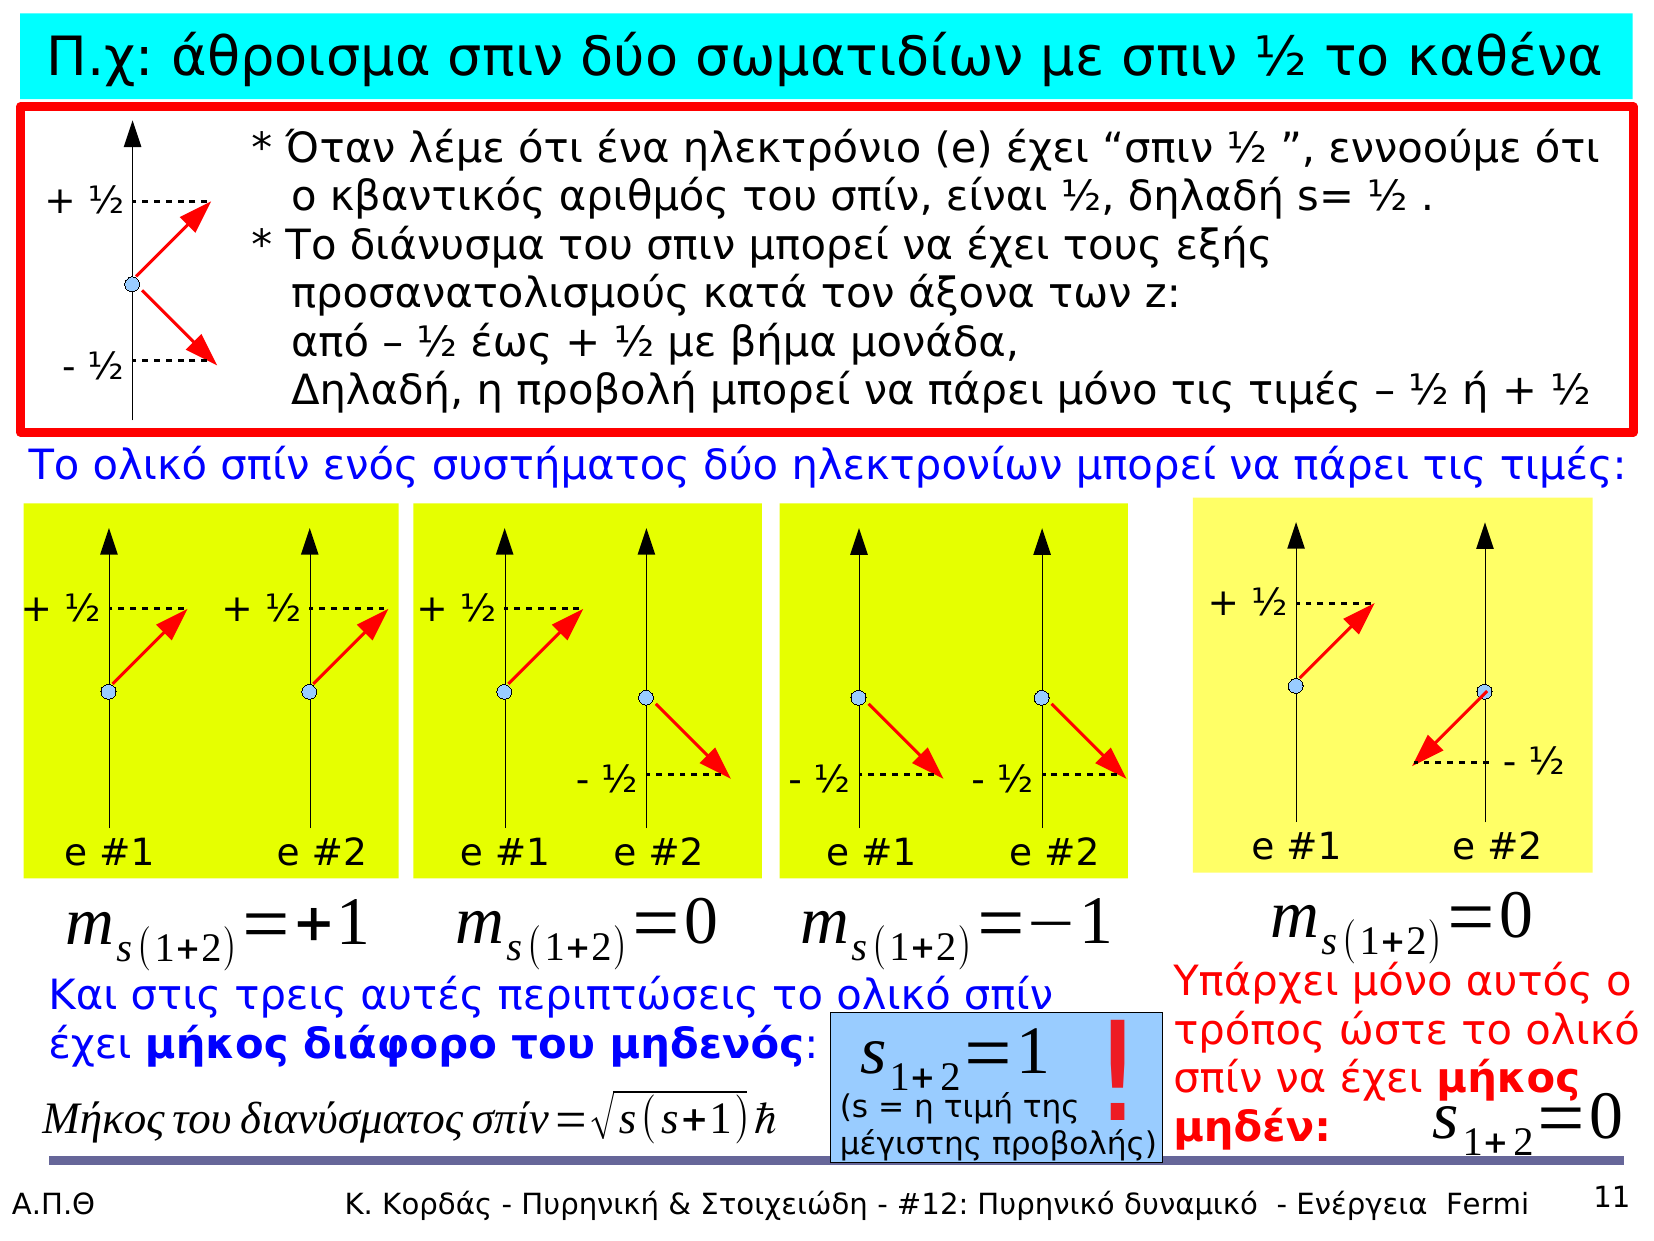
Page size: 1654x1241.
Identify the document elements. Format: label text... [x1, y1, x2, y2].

text_box e #2 [1437, 817, 1558, 877]
chart [28, 1088, 790, 1149]
text_box - ½ [1488, 732, 1592, 792]
text_box [1114, 1012, 1158, 1081]
text_box Και στις τρεις αυτές περιπτώσεις το ολικό σπίν έχει μήκος διάφορο του μηδενός: [33, 963, 1083, 1077]
text_box [124, 276, 140, 292]
text_box + ½ [1193, 573, 1315, 633]
title Π.χ: άθροισμα σπιν δύο σωματιδίων με σπιν ½ το καθένα [20, 13, 1633, 100]
chart [842, 1014, 1067, 1081]
text_box e #1 [445, 823, 565, 883]
text_box [779, 503, 1128, 879]
text_box + ½ [5, 579, 128, 639]
text_box - ½ [47, 337, 151, 397]
chart [1415, 1079, 1642, 1166]
text_box [23, 503, 399, 879]
text_box [1192, 498, 1593, 873]
chart [783, 884, 1130, 974]
text_box Υπάρχει μόνο αυτός ο τρόπος ώστε το ολικό σπίν να έχει μήκος μηδέν: [1158, 949, 1654, 1161]
text_box Το ολικό σπίν ενός συστήματος δύο ηλεκτρονίων μπορεί να πάρει τις τιμές: [13, 433, 1654, 498]
text_box * Όταν λέμε ότι ένα ηλεκτρόνιο (e) έχει “σπιν ½ ”, εννοούμε ότι o κβαντικός αριθμός του σπίν, είναι ½, δηλαδή s= ½ . * Το διάνυσμα του σπιν μπορεί να έχει τους εξής προσανατολισμούς κατά τον άξονα των z: από – ½ έως + ½ με βήμα μονάδα, Δηλαδή, η προβολή μπορεί να πάρει μόνο τις τιμές – ½ ή + ½ [235, 114, 1631, 427]
text_box [413, 503, 762, 879]
chart [438, 884, 738, 963]
text_box [830, 1077, 842, 1081]
text_box e #2 [994, 823, 1115, 883]
text_box - ½ [956, 750, 1061, 810]
text_box + ½ [206, 579, 329, 639]
text_box + ½ [29, 171, 151, 231]
text_box e #2 [261, 823, 382, 883]
chart [1253, 878, 1553, 969]
text_box e #1 [49, 823, 170, 883]
text_box e #2 [598, 823, 719, 883]
text_box - ½ [773, 750, 878, 810]
text_box - ½ [561, 750, 665, 810]
text_box e #1 [811, 823, 932, 883]
text_box + ½ [401, 579, 524, 639]
text_box e #1 [1236, 817, 1357, 877]
text_box ! [1075, 985, 1114, 1161]
text_box [779, 810, 859, 879]
text_box (s = η τιμή της μέγιστης προβολής) [825, 1081, 1173, 1169]
chart [48, 885, 387, 963]
